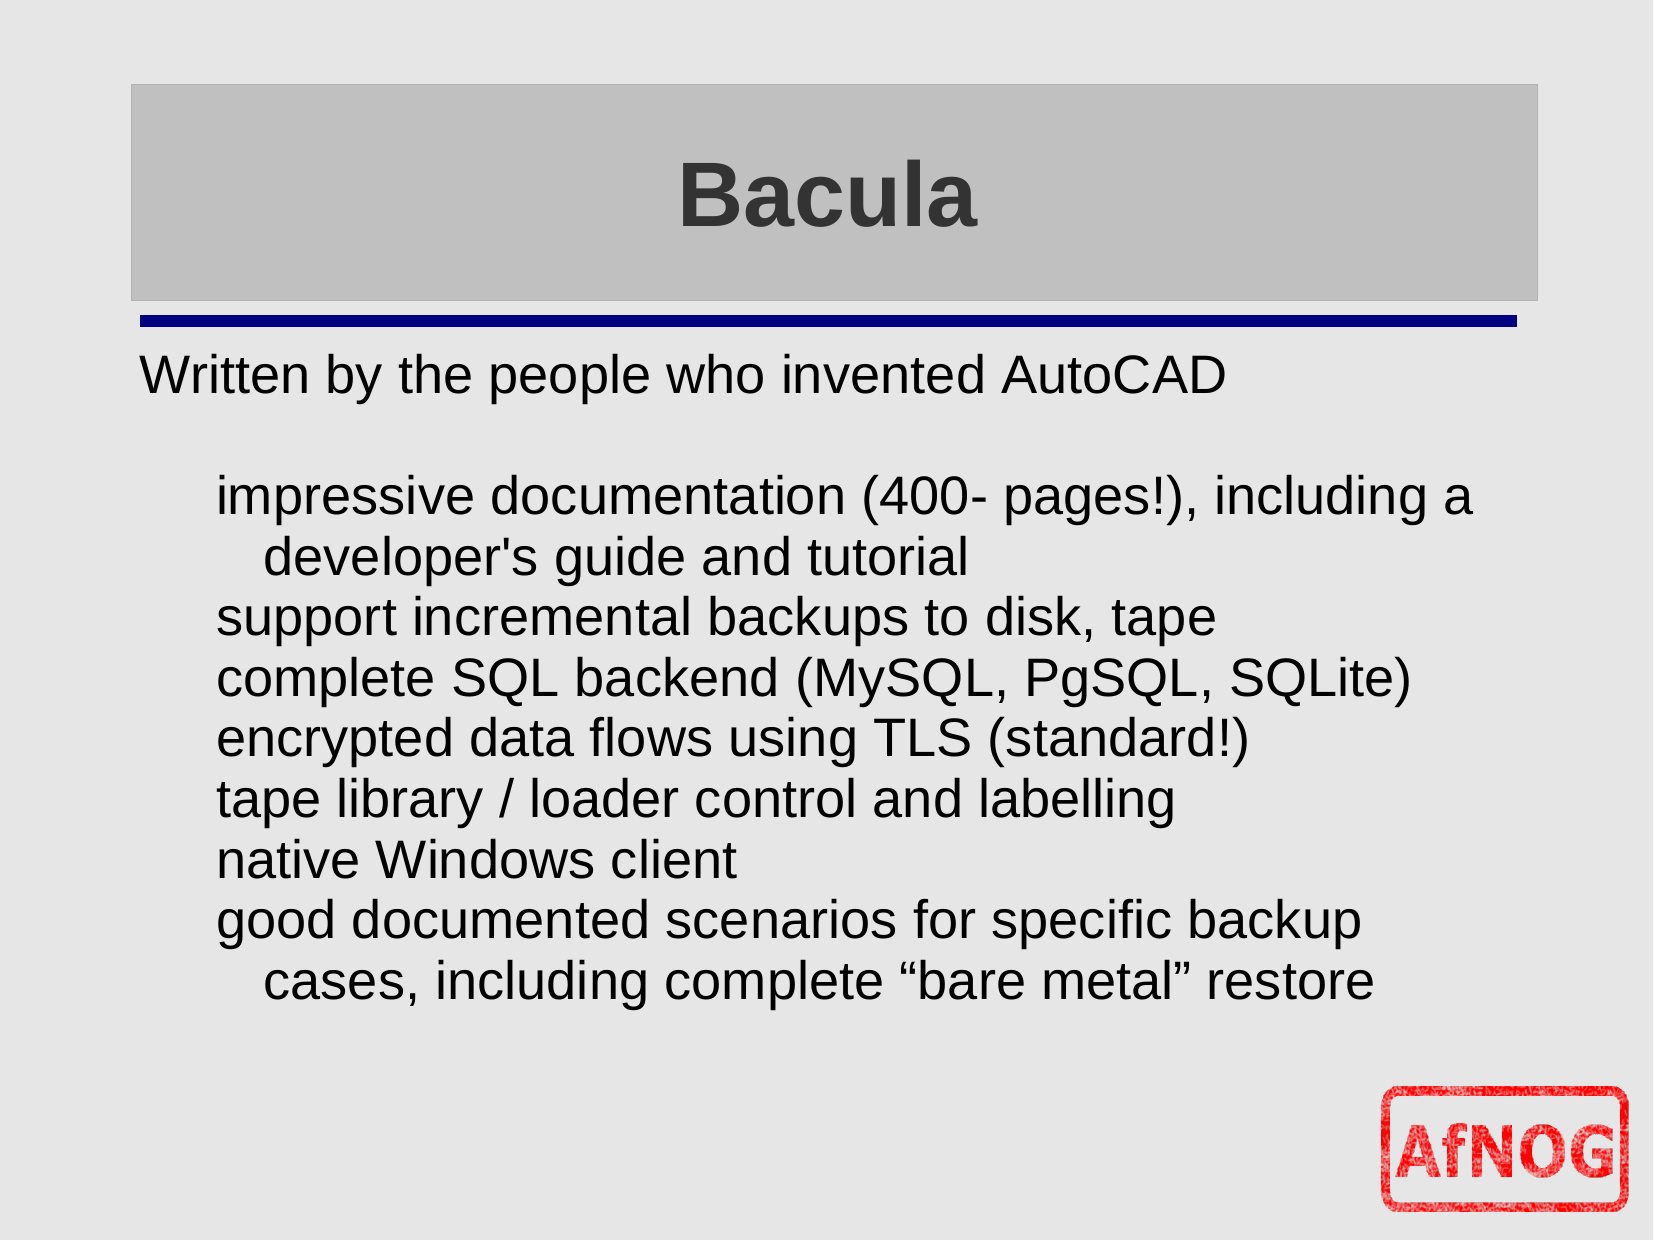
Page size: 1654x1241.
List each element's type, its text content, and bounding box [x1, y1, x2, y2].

picture [1381, 1085, 1629, 1212]
list Written by the people who invented AutoCAD impressive documentation (400- pages!), including a developer's guide and tutorial support incremental backups to disk, tape complete SQL backend (MySQL, PgSQL, SQLite) encrypted data flows using TLS (standard!) tape library / loader control and labelling native Windows client good documented scenarios for specific backup cases, including complete “bare metal” restore [121, 344, 1534, 1127]
title Bacula [121, 91, 1534, 299]
